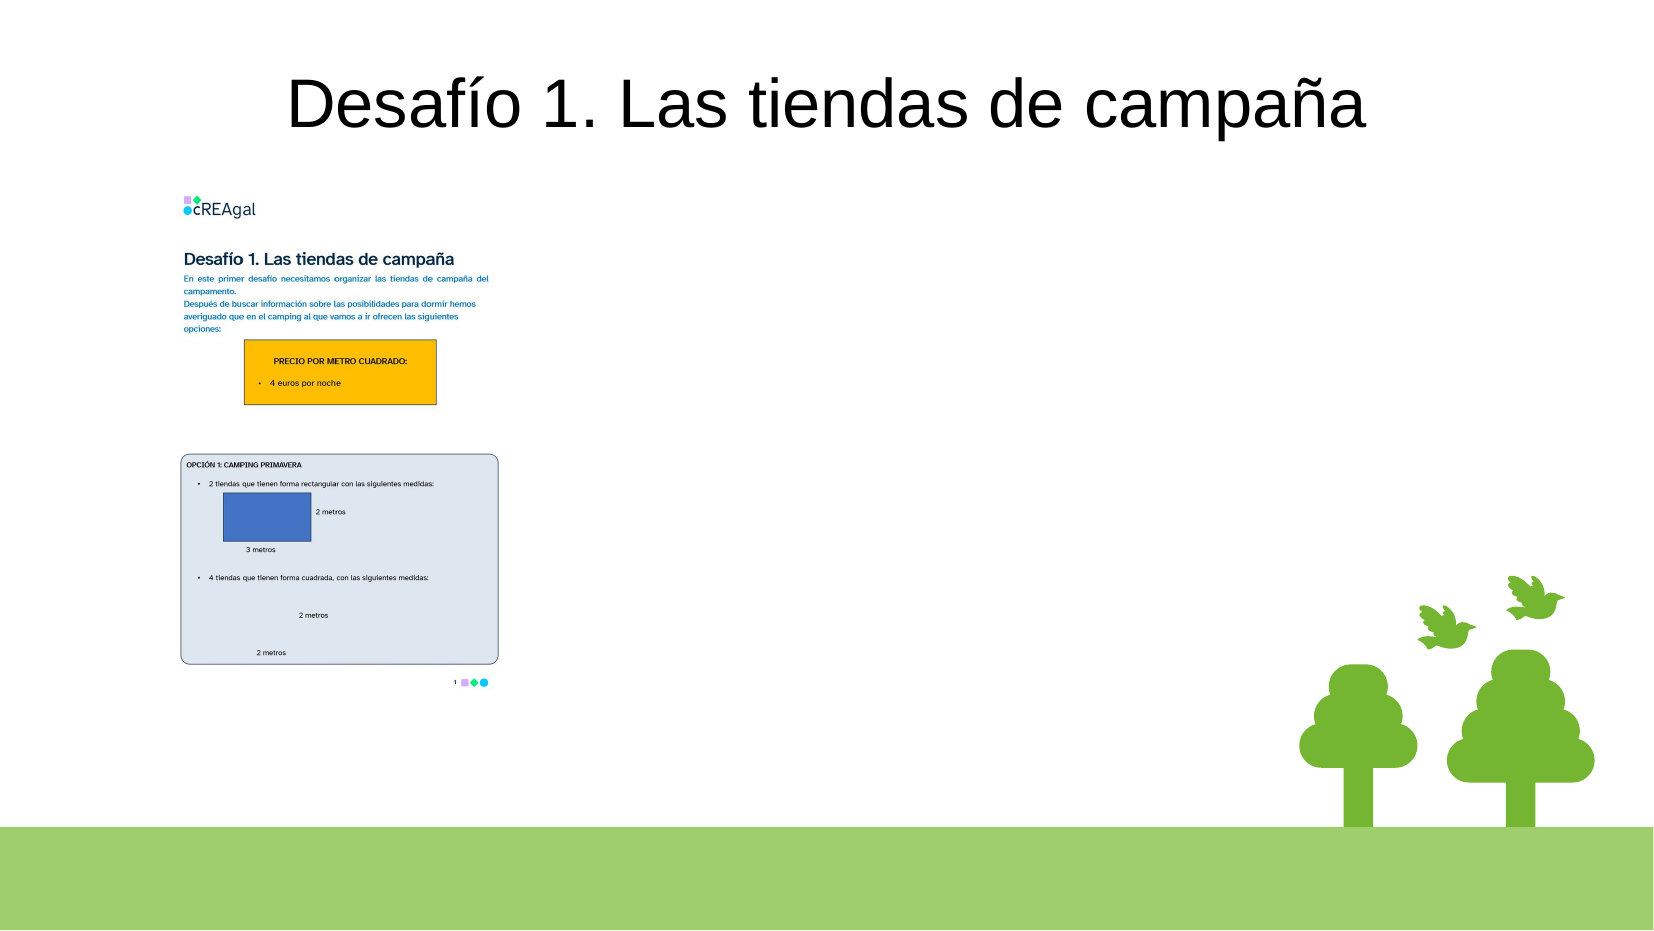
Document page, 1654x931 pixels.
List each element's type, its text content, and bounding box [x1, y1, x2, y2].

picture [147, 177, 524, 709]
title Desafío 1. Las tiendas de campaña [88, 29, 1565, 178]
